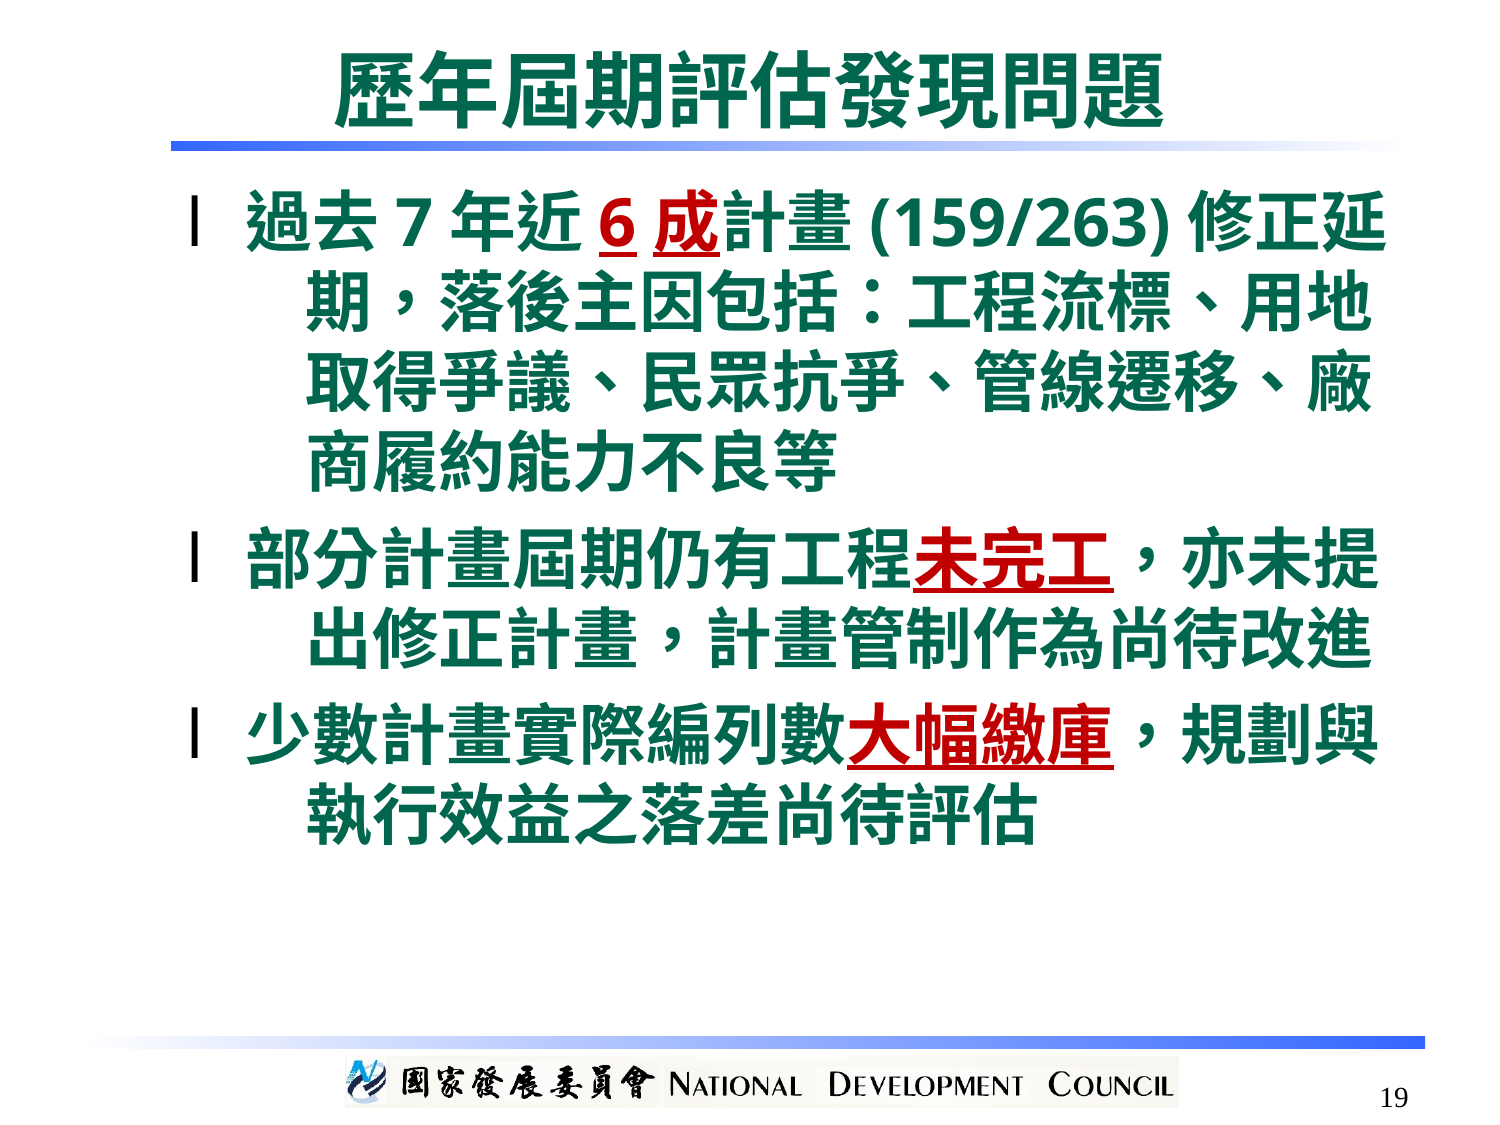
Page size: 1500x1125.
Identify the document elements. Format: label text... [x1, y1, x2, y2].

text_box 19 [1364, 1070, 1490, 1106]
text_box 過去7年近6成計畫(159/263)修正延期，落後主因包括：工程流標、用地取得爭議、民眾抗爭、管線遷移、廠商履約能力不良等 部分計畫屆期仍有工程未完工，亦未提出修正計畫，計畫管制作為尚待改進 少數計畫實際編列數大幅繳庫，規劃與執行效益之落差尚待評估 [171, 173, 1423, 1035]
text_box 歷年屆期評估發現問題 [41, 31, 1459, 146]
